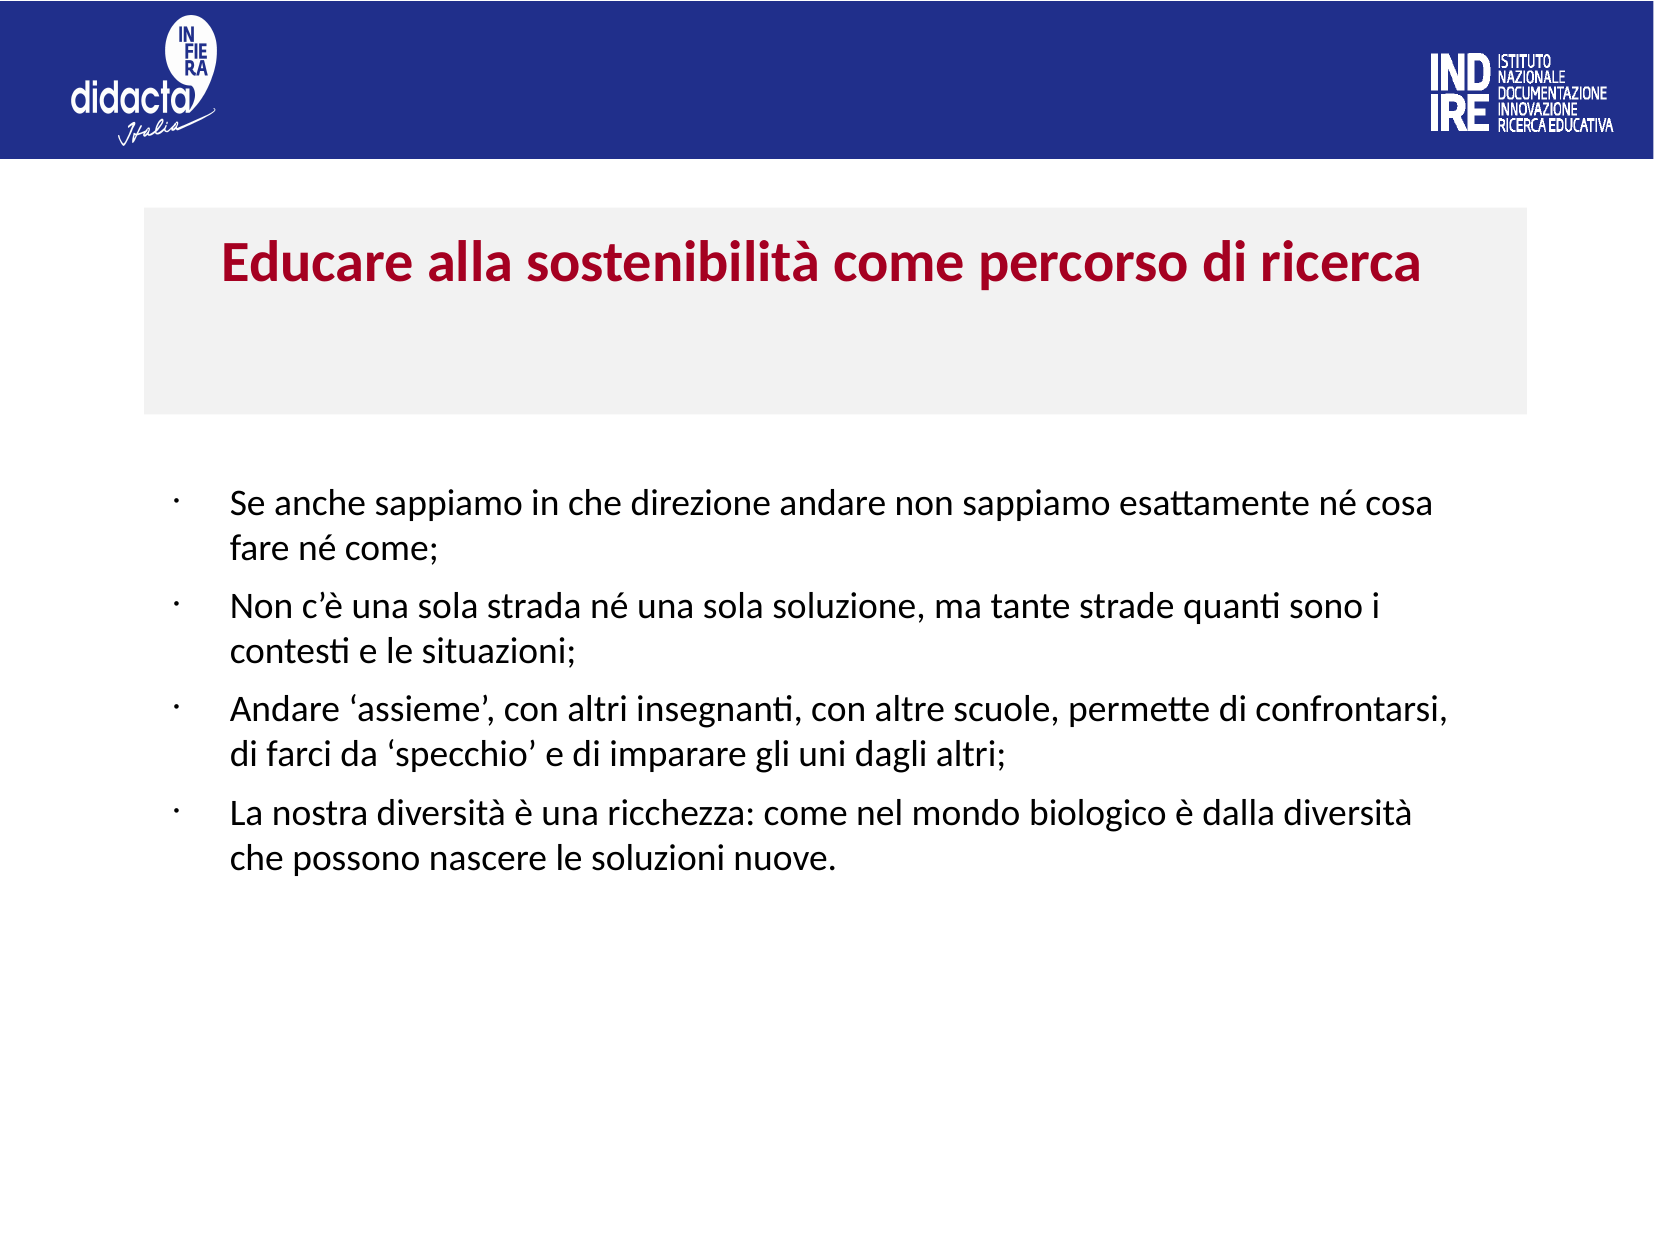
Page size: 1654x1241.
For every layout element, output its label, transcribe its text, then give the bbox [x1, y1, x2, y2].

picture [0, 1, 1654, 160]
title Educare alla sostenibilità come percorso di ricerca [144, 207, 1527, 415]
list Se anche sappiamo in che direzione andare non sappiamo esattamente né cosa fare né come; Non c’è una sola strada né una sola soluzione, ma tante strade quanti sono i contesti e le situazioni; Andare ‘assieme’, con altri insegnanti, con altre scuole, permette di confrontarsi, di farci da ‘specchio’ e di imparare gli uni dagli altri; La nostra diversità è una ricchezza: come nel mondo biologico è dalla diversità che possono nascere le soluzioni nuove. [158, 462, 1492, 1207]
